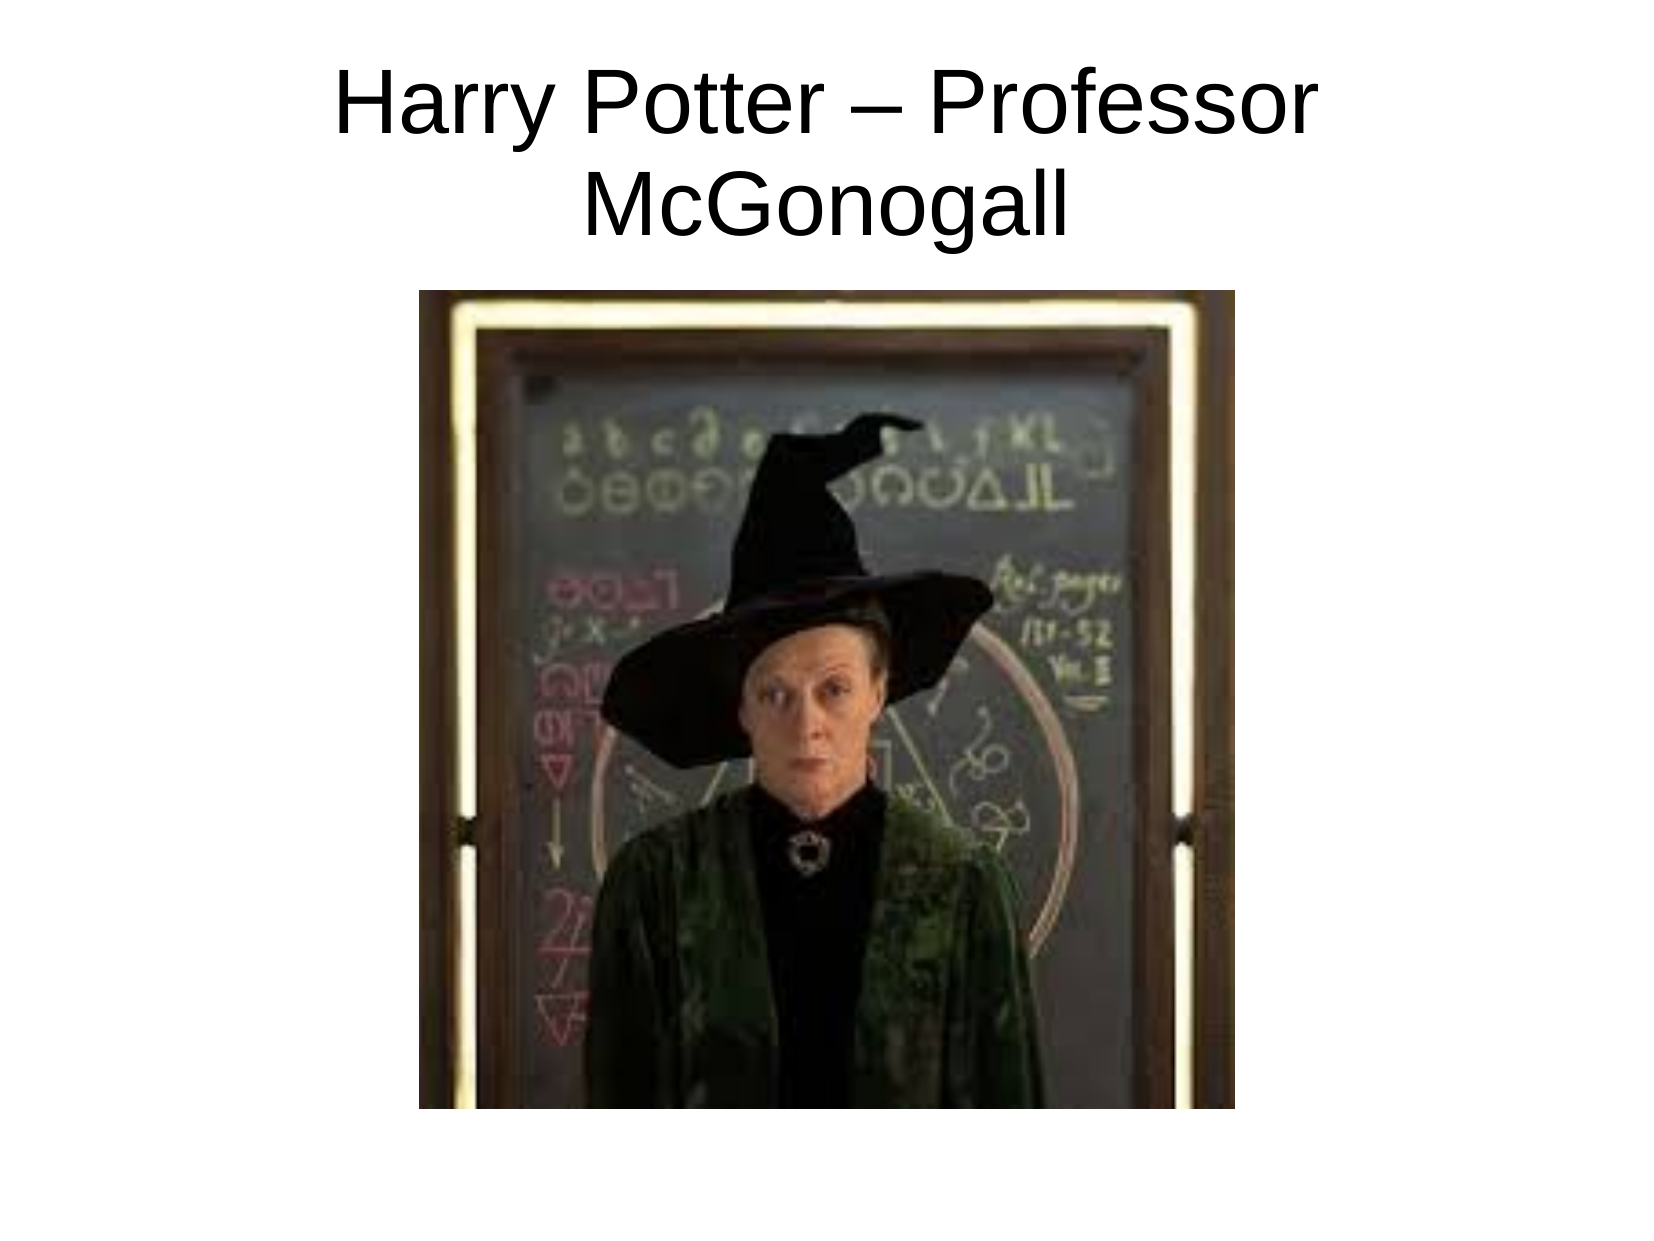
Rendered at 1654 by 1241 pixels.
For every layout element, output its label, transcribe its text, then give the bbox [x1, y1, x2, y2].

title Harry Potter – Professor McGonogall [82, 49, 1571, 257]
picture [419, 290, 1235, 1109]
